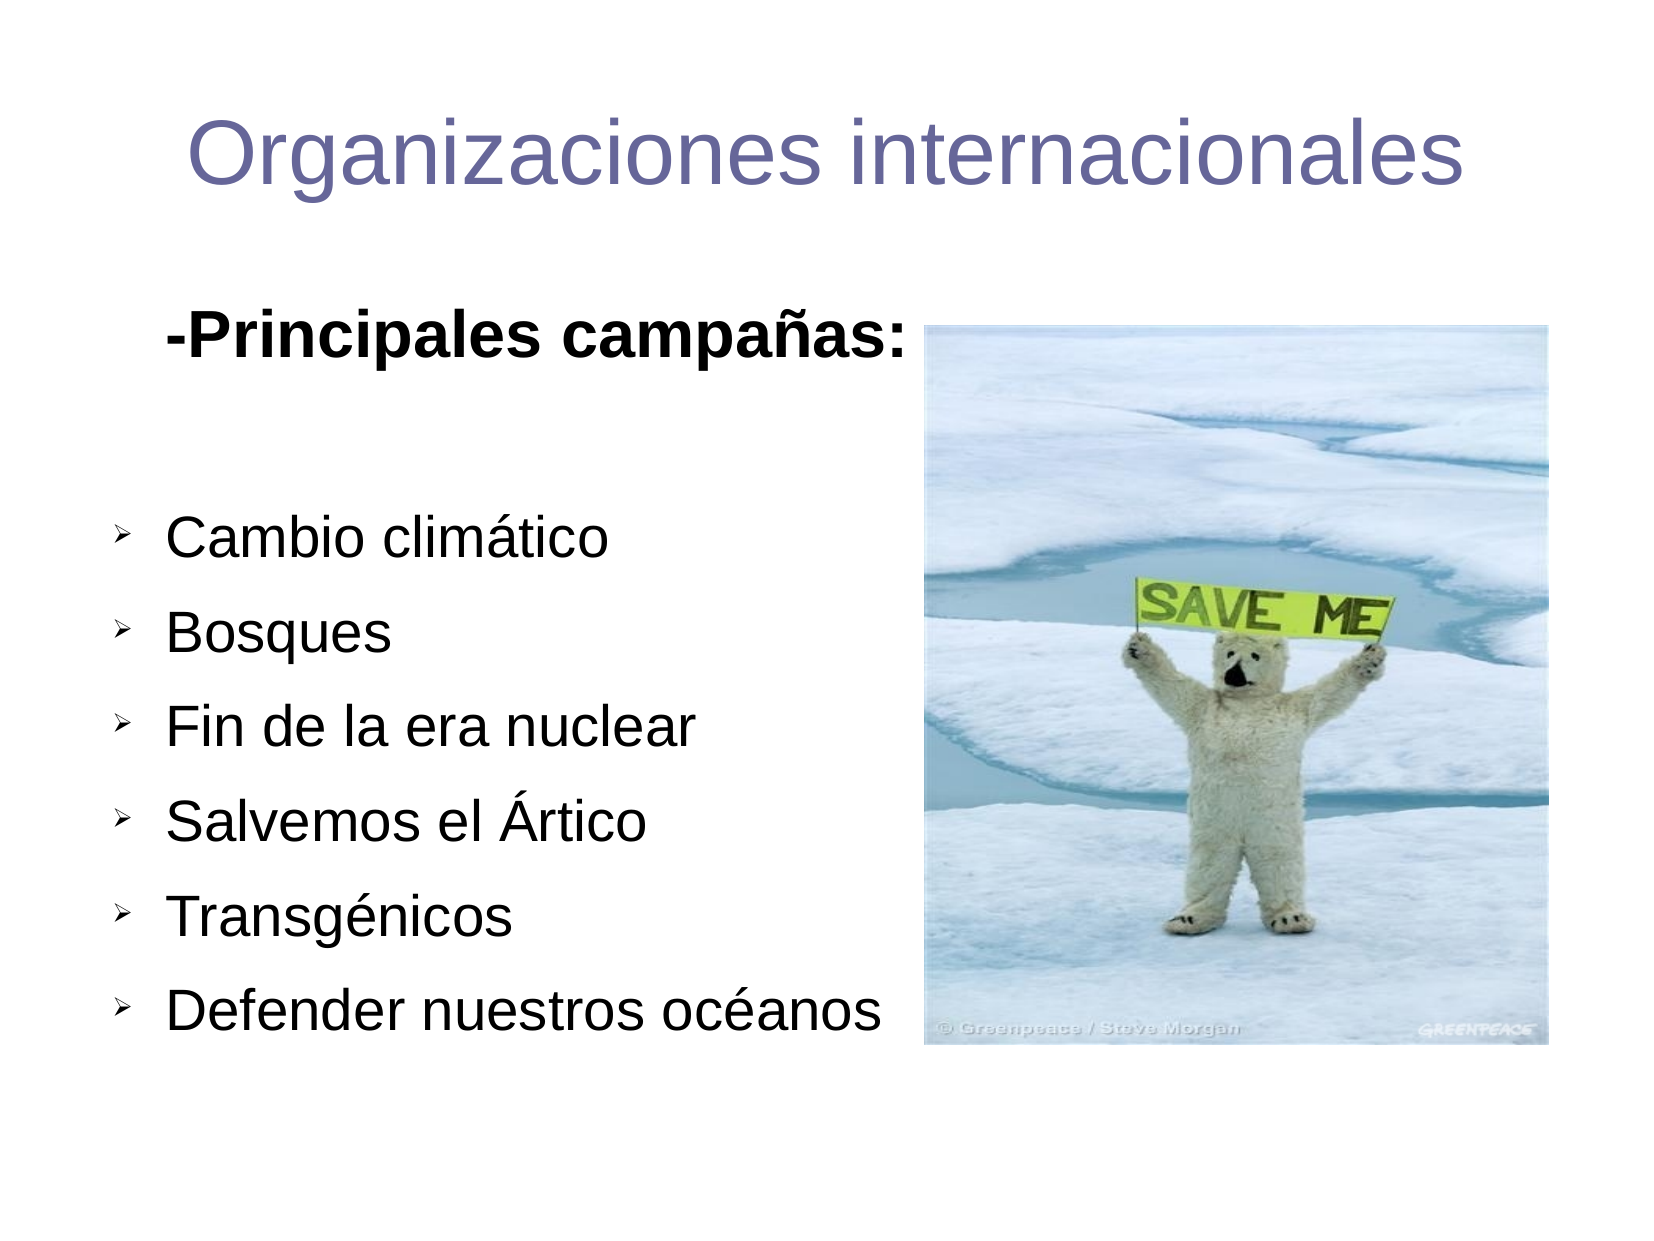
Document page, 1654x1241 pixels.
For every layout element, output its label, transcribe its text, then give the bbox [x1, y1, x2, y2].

list -Principales campañas: Cambio climático Bosques Fin de la era nuclear Salvemos el Ártico Transgénicos Defender nuestros océanos [94, 296, 1583, 1016]
title Organizaciones internacionales [82, 49, 1571, 257]
picture [924, 325, 1549, 1045]
